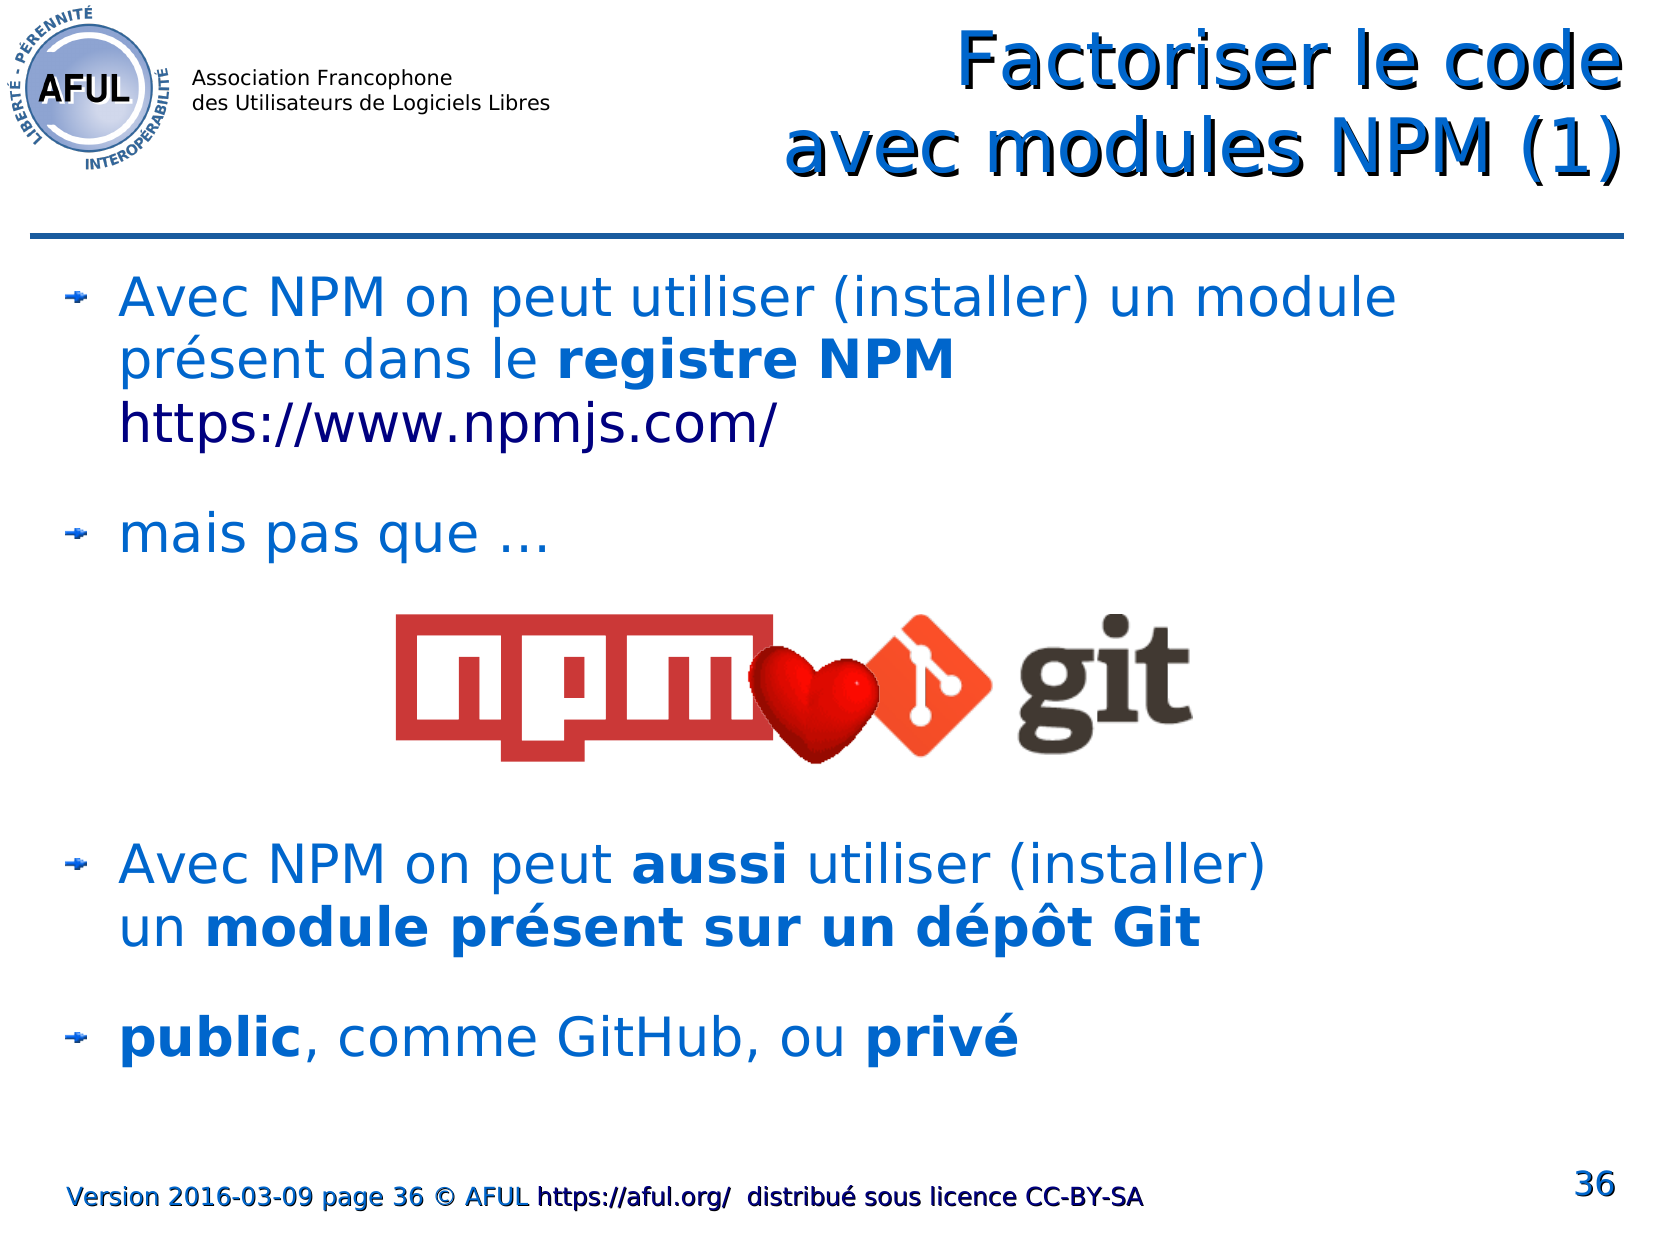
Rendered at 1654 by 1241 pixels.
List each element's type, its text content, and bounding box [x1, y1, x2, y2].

picture [0, 0, 178, 178]
picture [395, 614, 1193, 769]
list Avec NPM on peut utiliser (installer) un module présent dans le registre NPM https://www.npmjs.com/ mais pas que … Avec NPM on peut aussi utiliser (installer) un module présent sur un dépôt Git public, comme GitHub, ou privé [47, 265, 1595, 1241]
title Factoriser le code avec modules NPM (1) [501, 0, 1625, 207]
